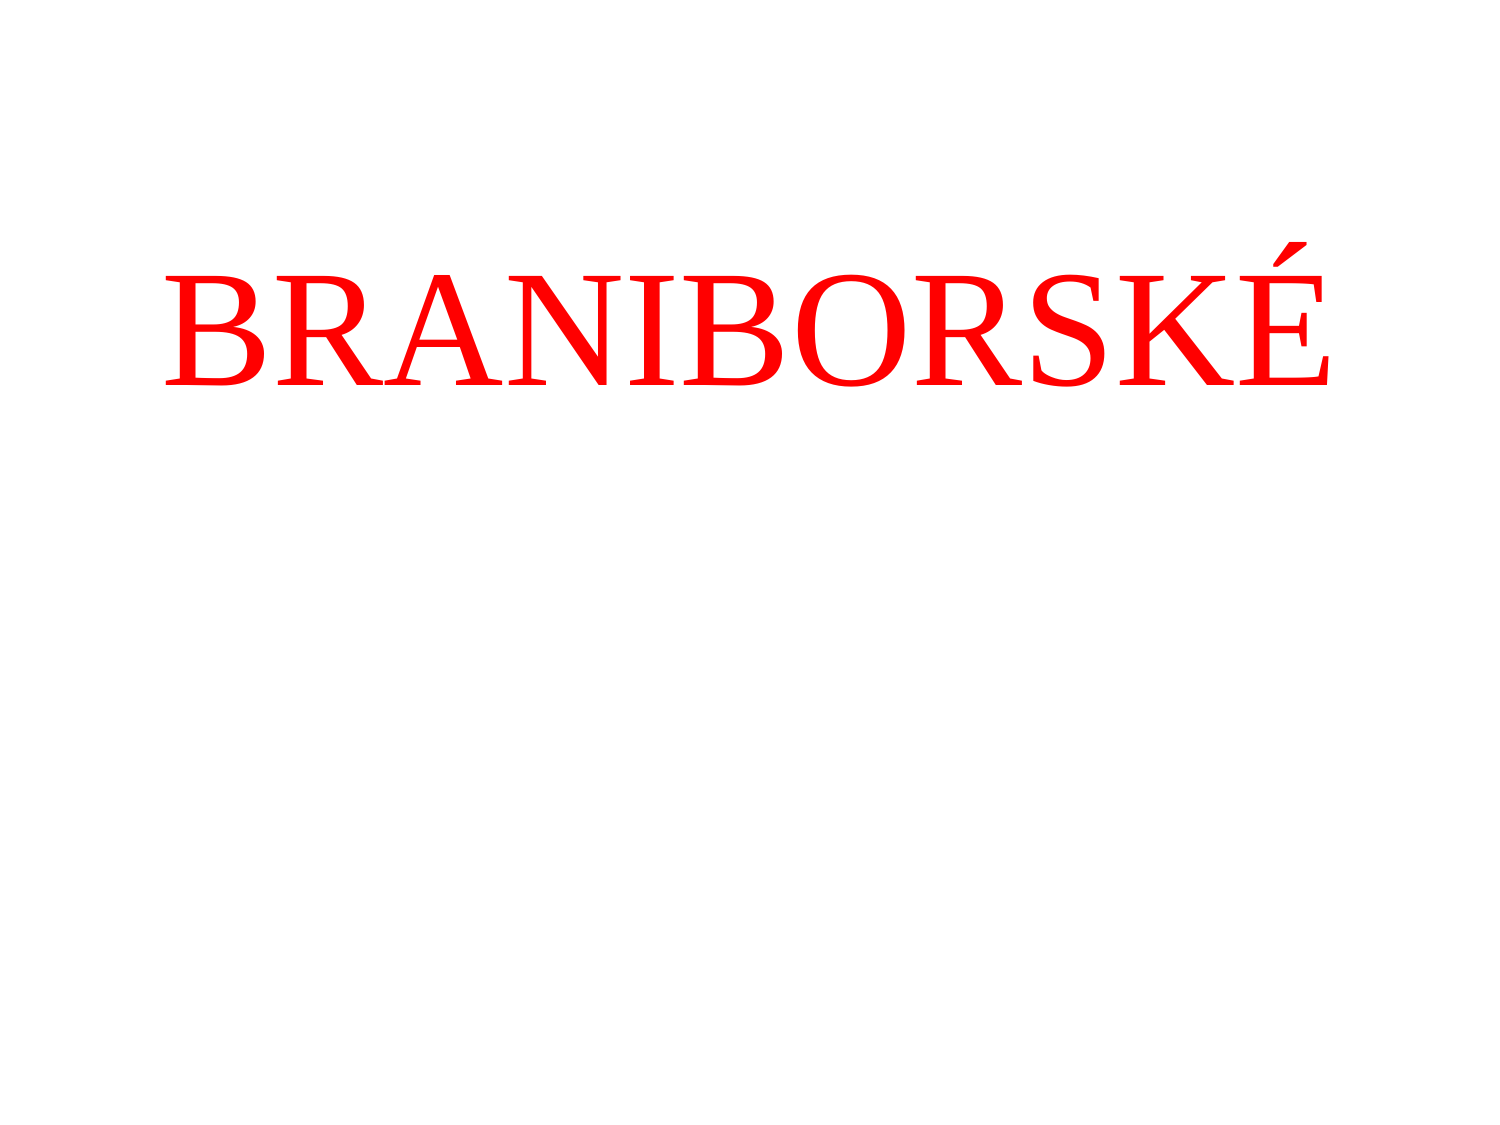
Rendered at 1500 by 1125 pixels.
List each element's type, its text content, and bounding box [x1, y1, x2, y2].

title BRANIBORSKÉ [112, 0, 1388, 427]
